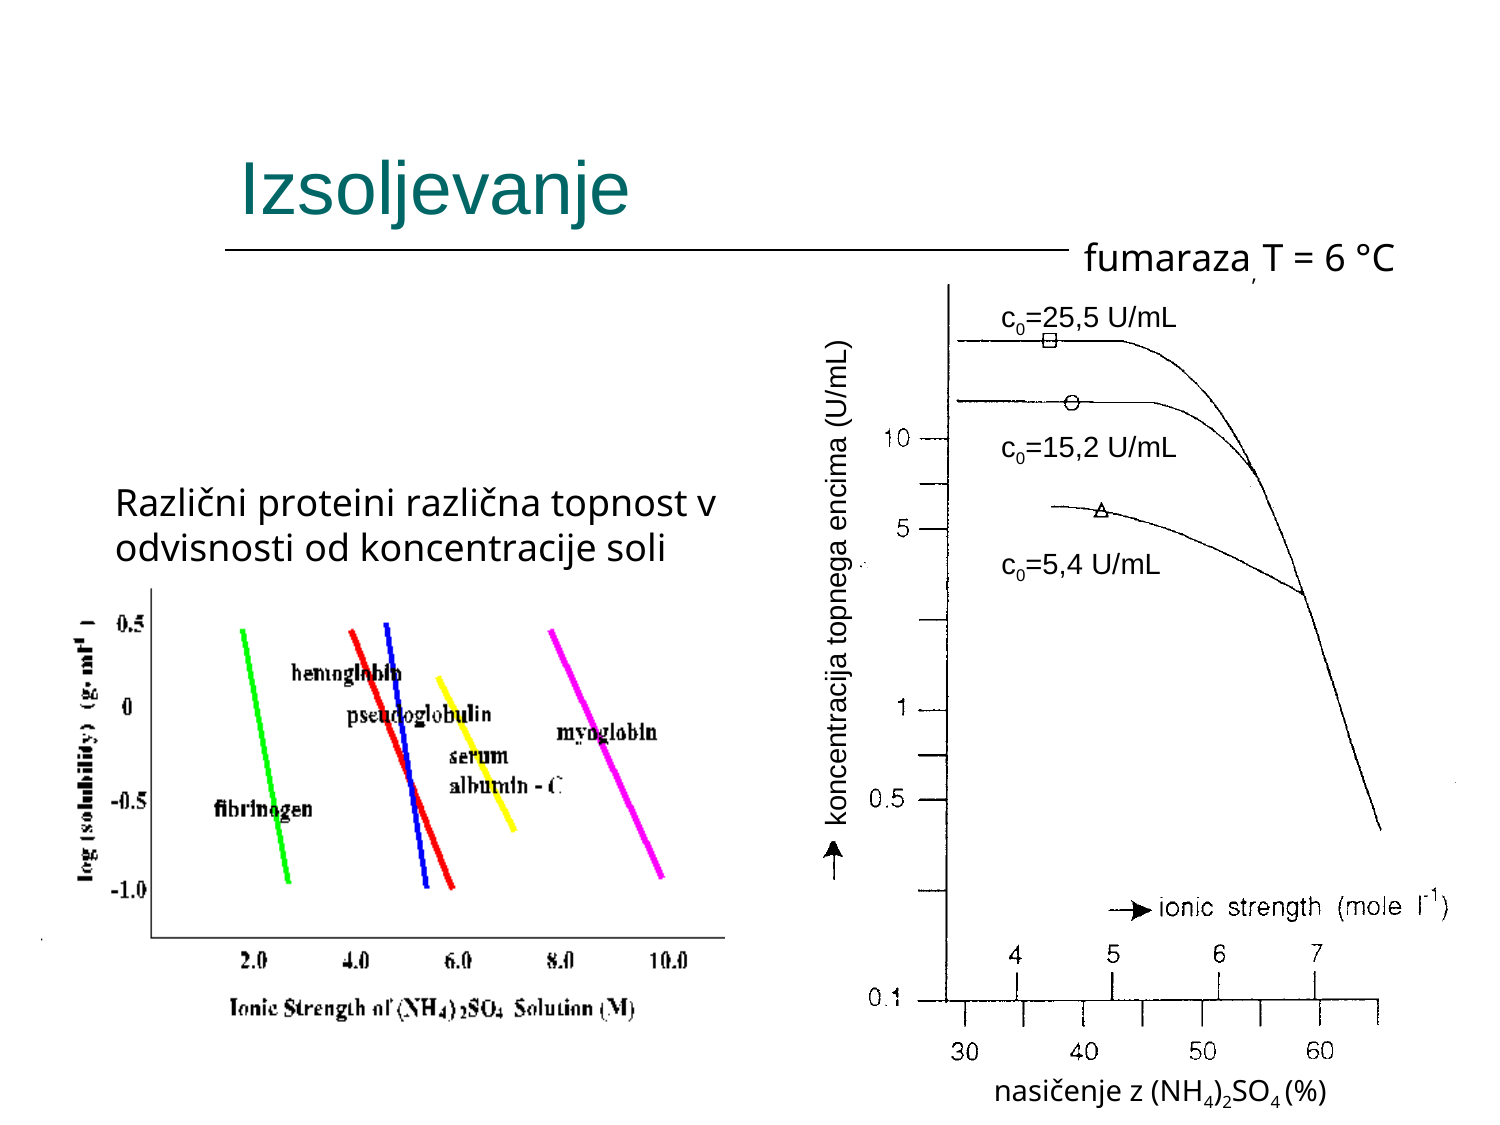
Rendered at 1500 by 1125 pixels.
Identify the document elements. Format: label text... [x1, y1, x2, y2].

text_box c0=25,5 U/mL [986, 290, 1193, 347]
picture [41, 587, 725, 1026]
text_box fumaraza, T = 6 °C [1069, 226, 1488, 294]
text_box koncentracija topnega encima (U/mL) [809, 324, 860, 842]
text_box c0=15,2 U/mL [986, 420, 1193, 476]
picture [797, 267, 1468, 1125]
text_box c0=5,4 U/mL [986, 537, 1177, 593]
text_box nasičenje z (NH4)2SO4 (%) [978, 1064, 1350, 1120]
title Izsoljevanje [224, 49, 1425, 237]
text_box Različni proteini različna topnost v odvisnosti od koncentracije soli [100, 470, 767, 577]
